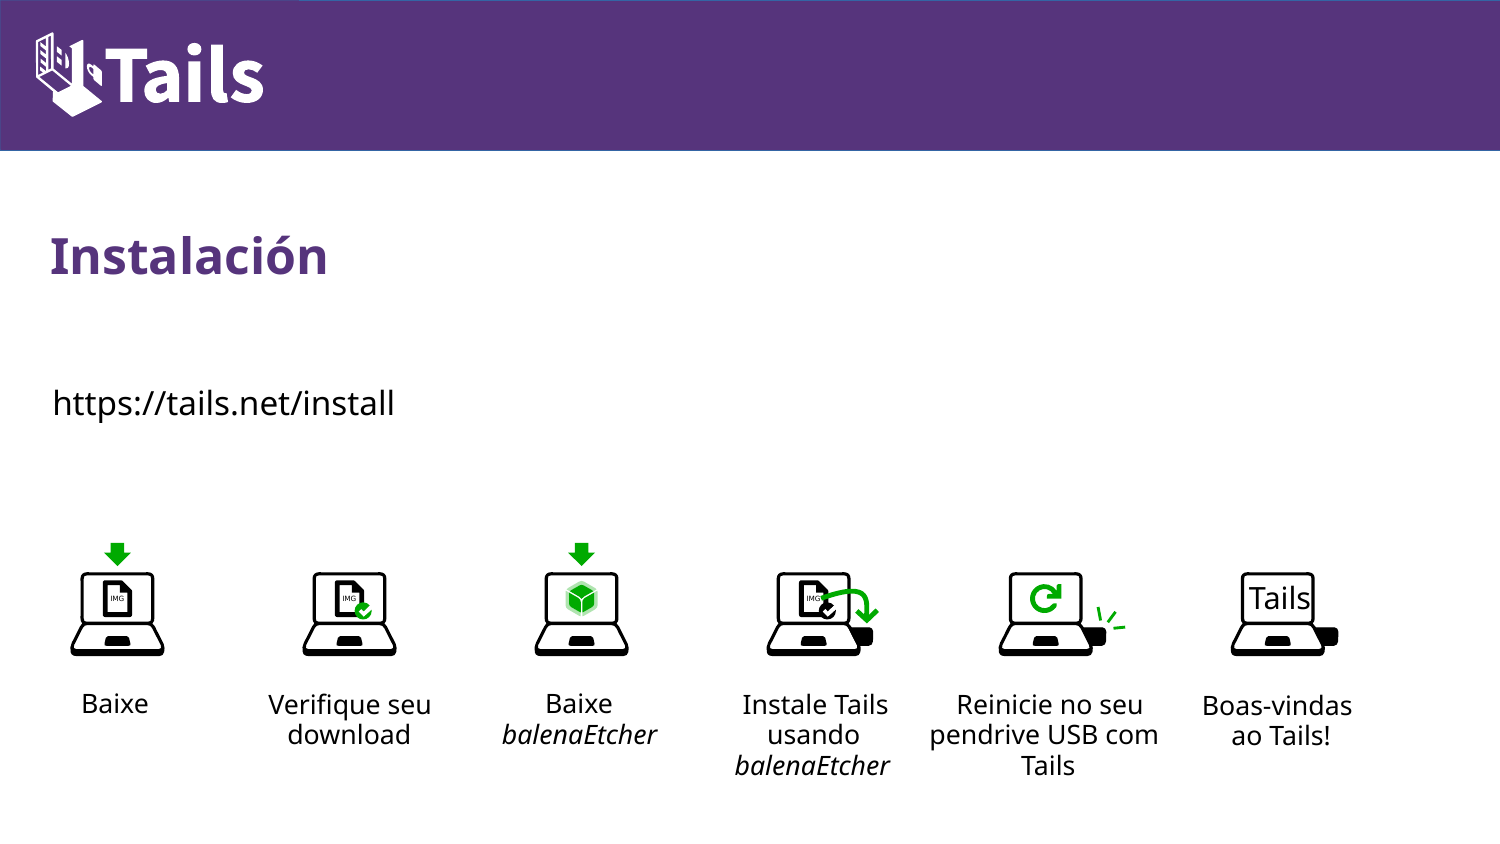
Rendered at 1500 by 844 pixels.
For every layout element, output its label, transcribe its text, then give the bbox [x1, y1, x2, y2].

title Instalación [50, 192, 832, 319]
picture [13, 510, 1382, 777]
text_box https://tails.net/install [37, 365, 482, 429]
